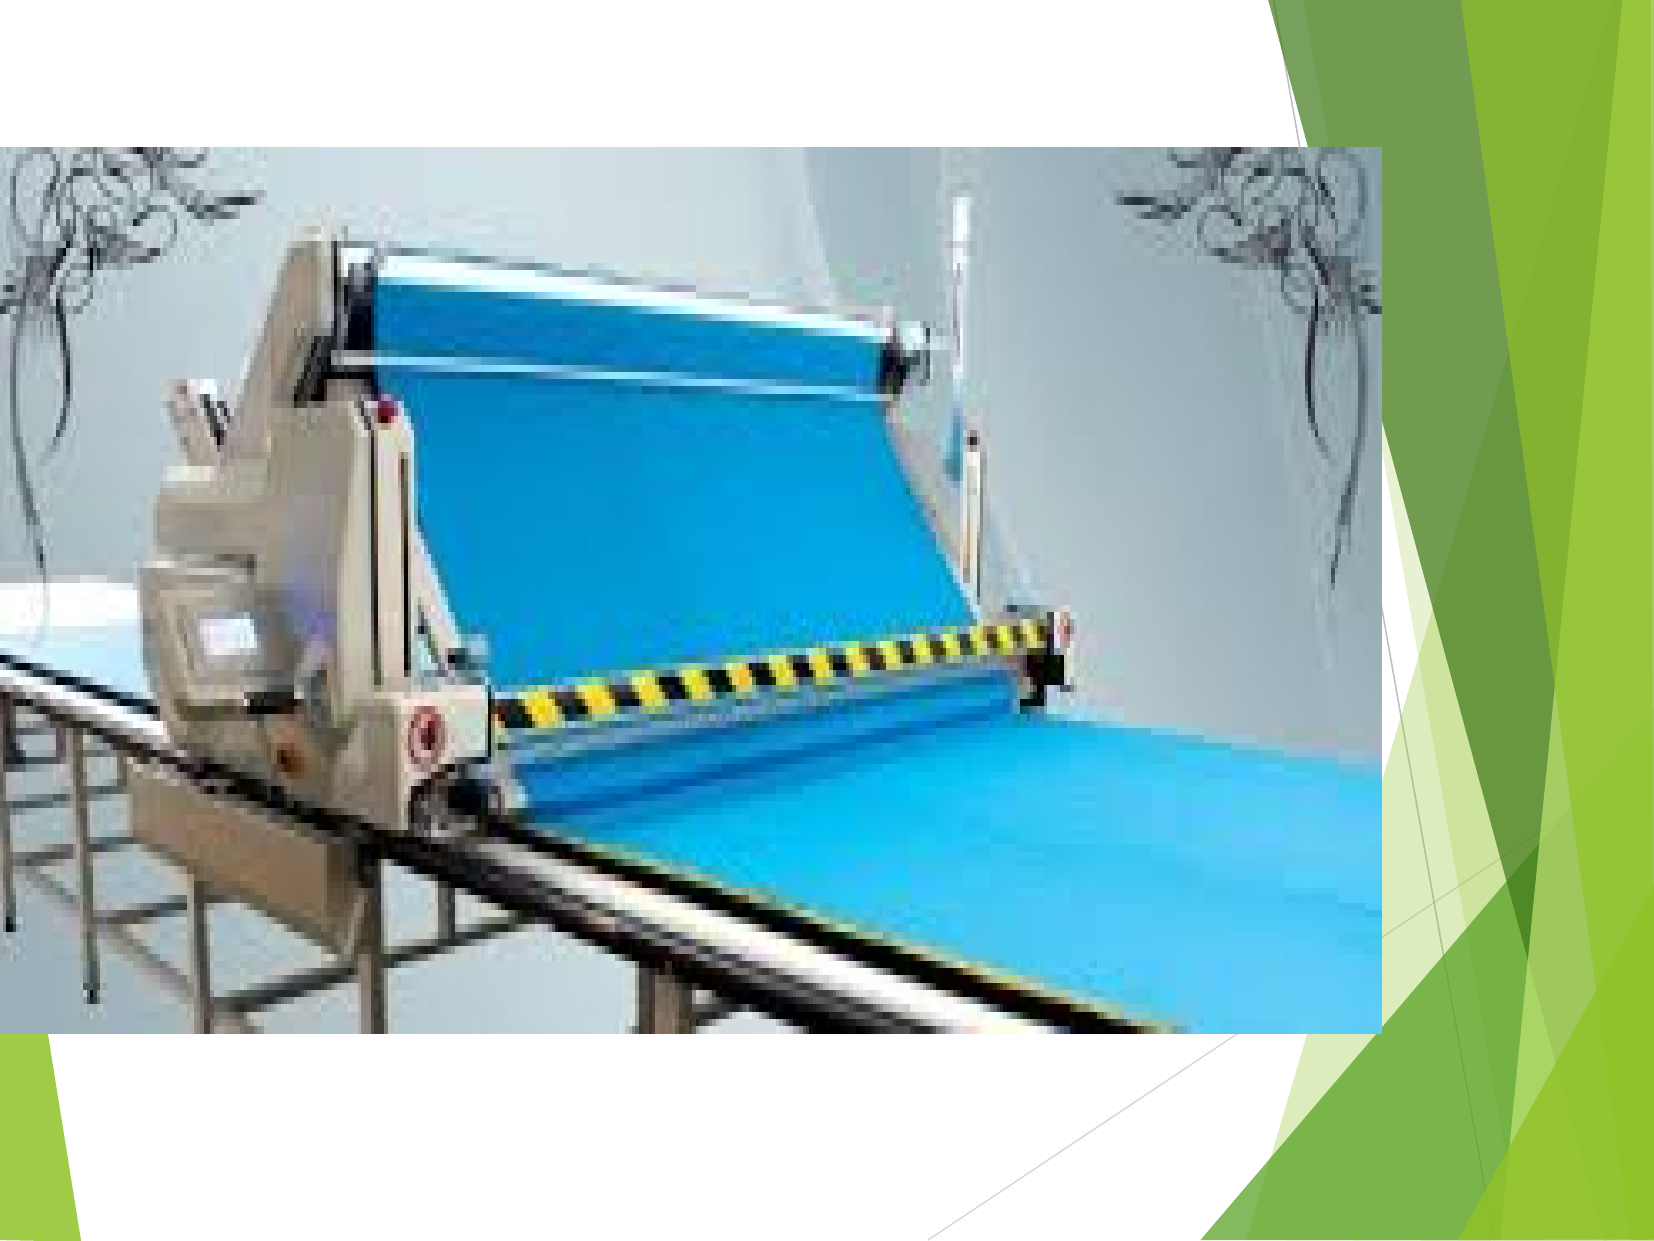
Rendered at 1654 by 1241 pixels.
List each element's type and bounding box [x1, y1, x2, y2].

picture [0, 147, 1382, 1034]
